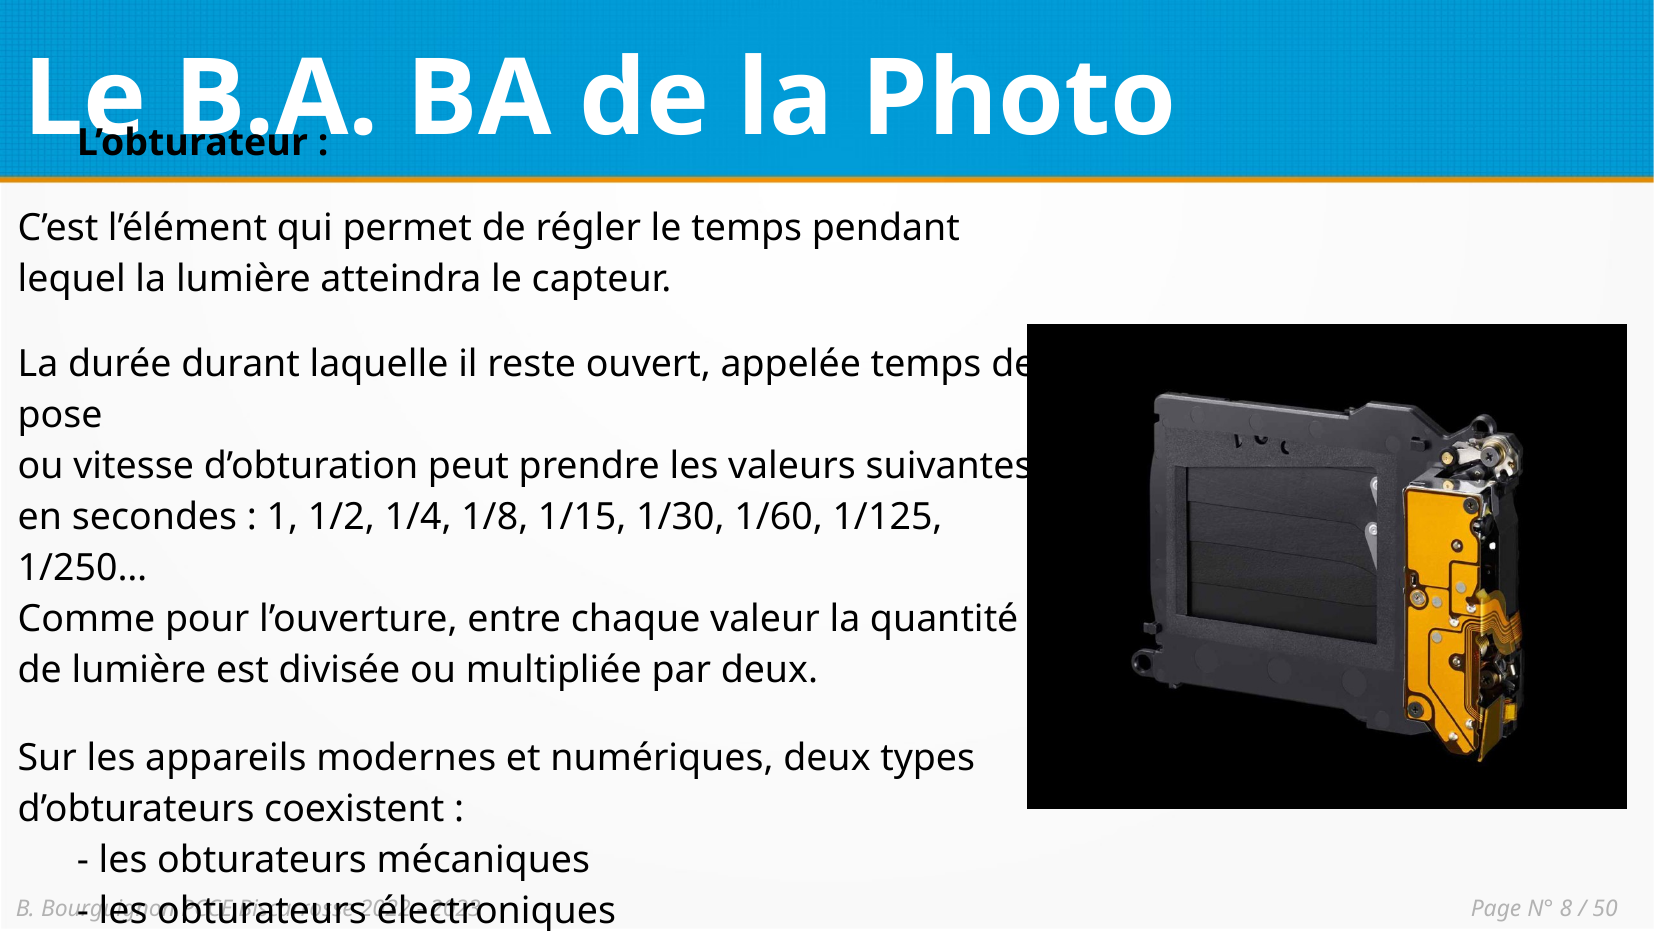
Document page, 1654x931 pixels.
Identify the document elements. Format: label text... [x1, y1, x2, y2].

picture [0, 175, 1654, 931]
text_box L’obturateur : C’est l’élément qui permet de régler le temps pendant lequel la lumière atteindra le capteur. La durée durant laquelle il reste ouvert, appelée temps de pose ou vitesse d’obturation peut prendre les valeurs suivantes en secondes : 1, 1/2, 1/4, 1/8, 1/15, 1/30, 1/60, 1/125, 1/250… Comme pour l’ouverture, entre chaque valeur la quantité de lumière est divisée ou multipliée par deux. Sur les appareils modernes et numériques, deux types d’obturateurs coexistent : - les obturateurs mécaniques - les obturateurs électroniques [11, 171, 1075, 880]
title Le B.A. BA de la Photo [23, 17, 1630, 166]
picture [535, 905, 547, 921]
